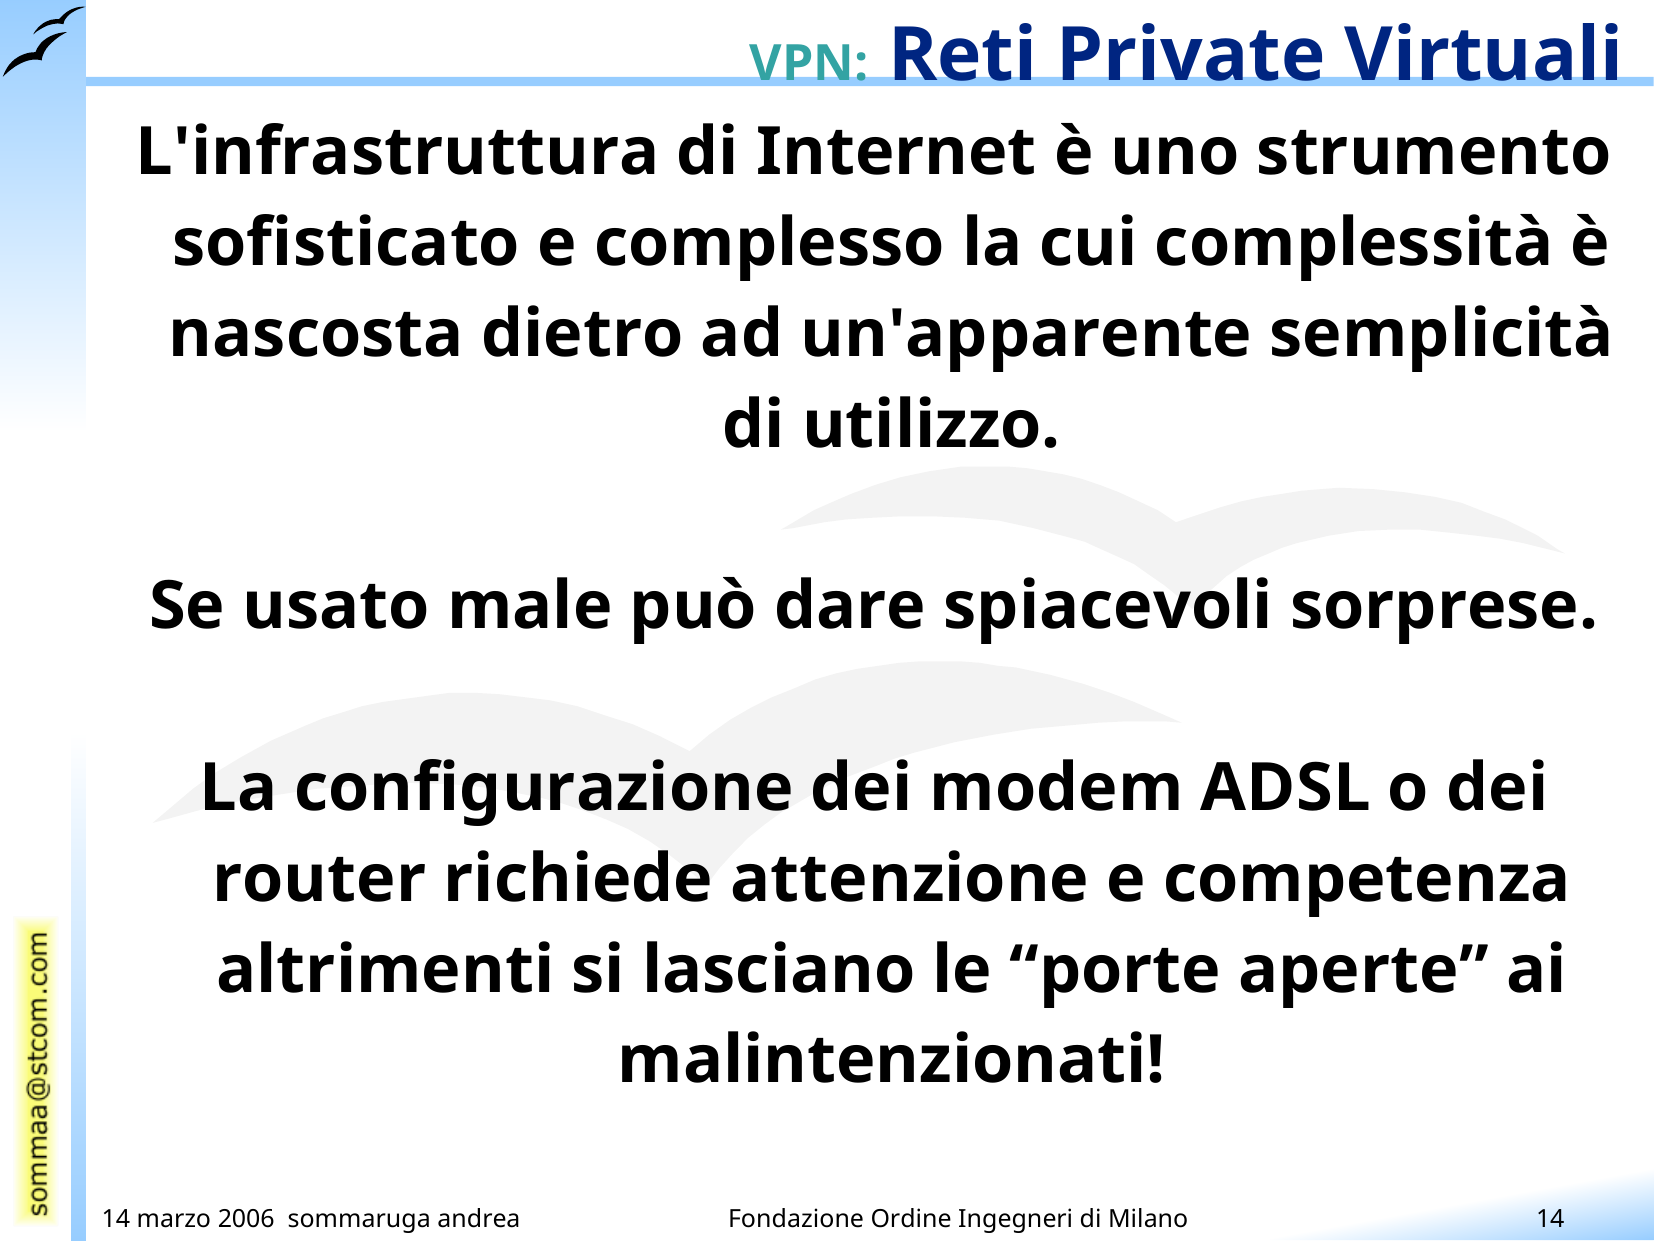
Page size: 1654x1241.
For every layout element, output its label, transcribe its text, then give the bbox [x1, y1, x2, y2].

picture [12, 915, 60, 1228]
title VPN: Reti Private Virtuali [85, 0, 1654, 104]
subtitle L'infrastruttura di Internet è uno strumento sofisticato e complesso la cui complessità è nascosta dietro ad un'apparente semplicità di utilizzo. Se usato male può dare spiacevoli sorprese. La configurazione dei modem ADSL o dei router richiede attenzione e competenza altrimenti si lasciano le “porte aperte” ai malintenzionati! [85, 121, 1628, 1176]
